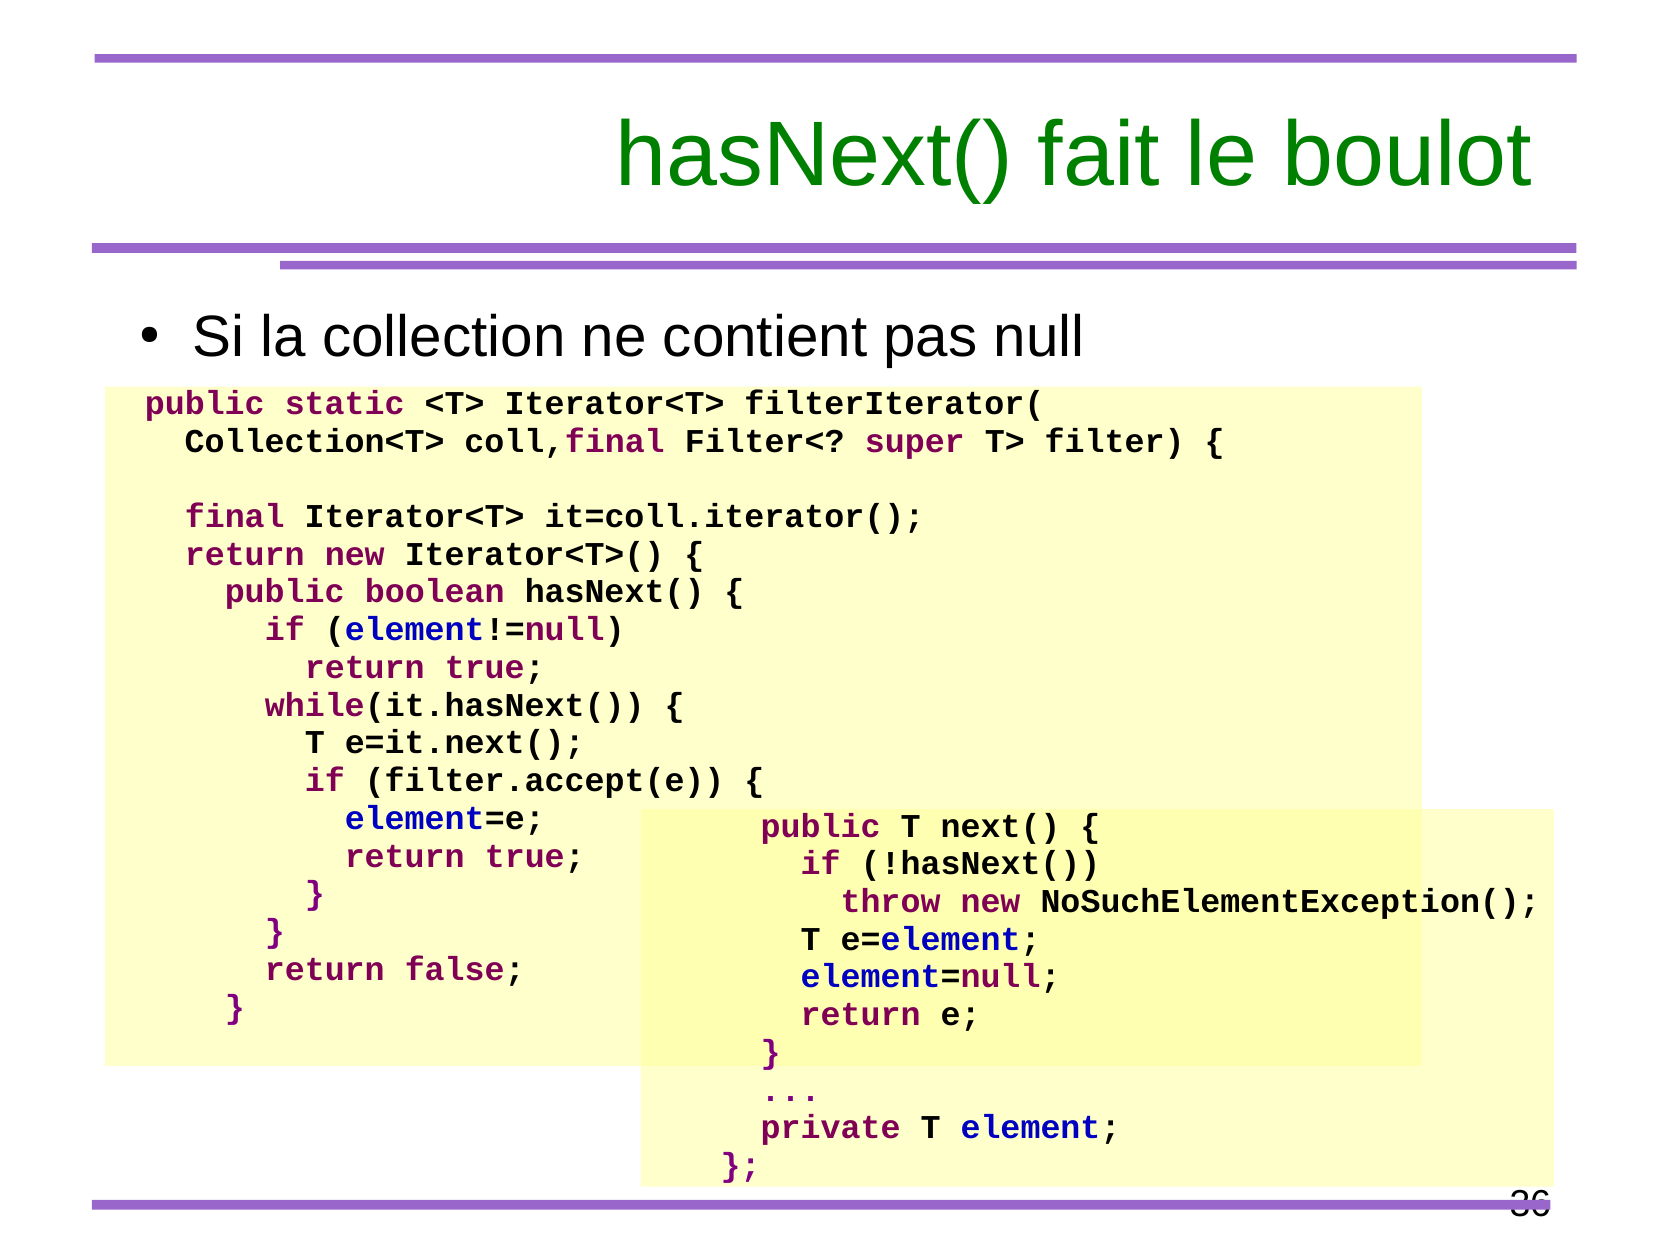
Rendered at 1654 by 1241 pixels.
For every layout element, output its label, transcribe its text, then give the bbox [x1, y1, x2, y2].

list Si la collection ne contient pas null [121, 303, 1534, 383]
text_box public T next() { if (!hasNext()) throw new NoSuchElementException(); T e=element; element=null; return e; } ... private T element; }; [640, 809, 1554, 1187]
title hasNext() fait le boulot [121, 49, 1534, 257]
text_box public static <T> Iterator<T> filterIterator( Collection<T> coll,final Filter<? super T> filter) { final Iterator<T> it=coll.iterator(); return new Iterator<T>() { public boolean hasNext() { if (element!=null) return true; while(it.hasNext()) { T e=it.next(); if (filter.accept(e)) { element=e; return true; } } return false; } [104, 386, 1422, 1066]
